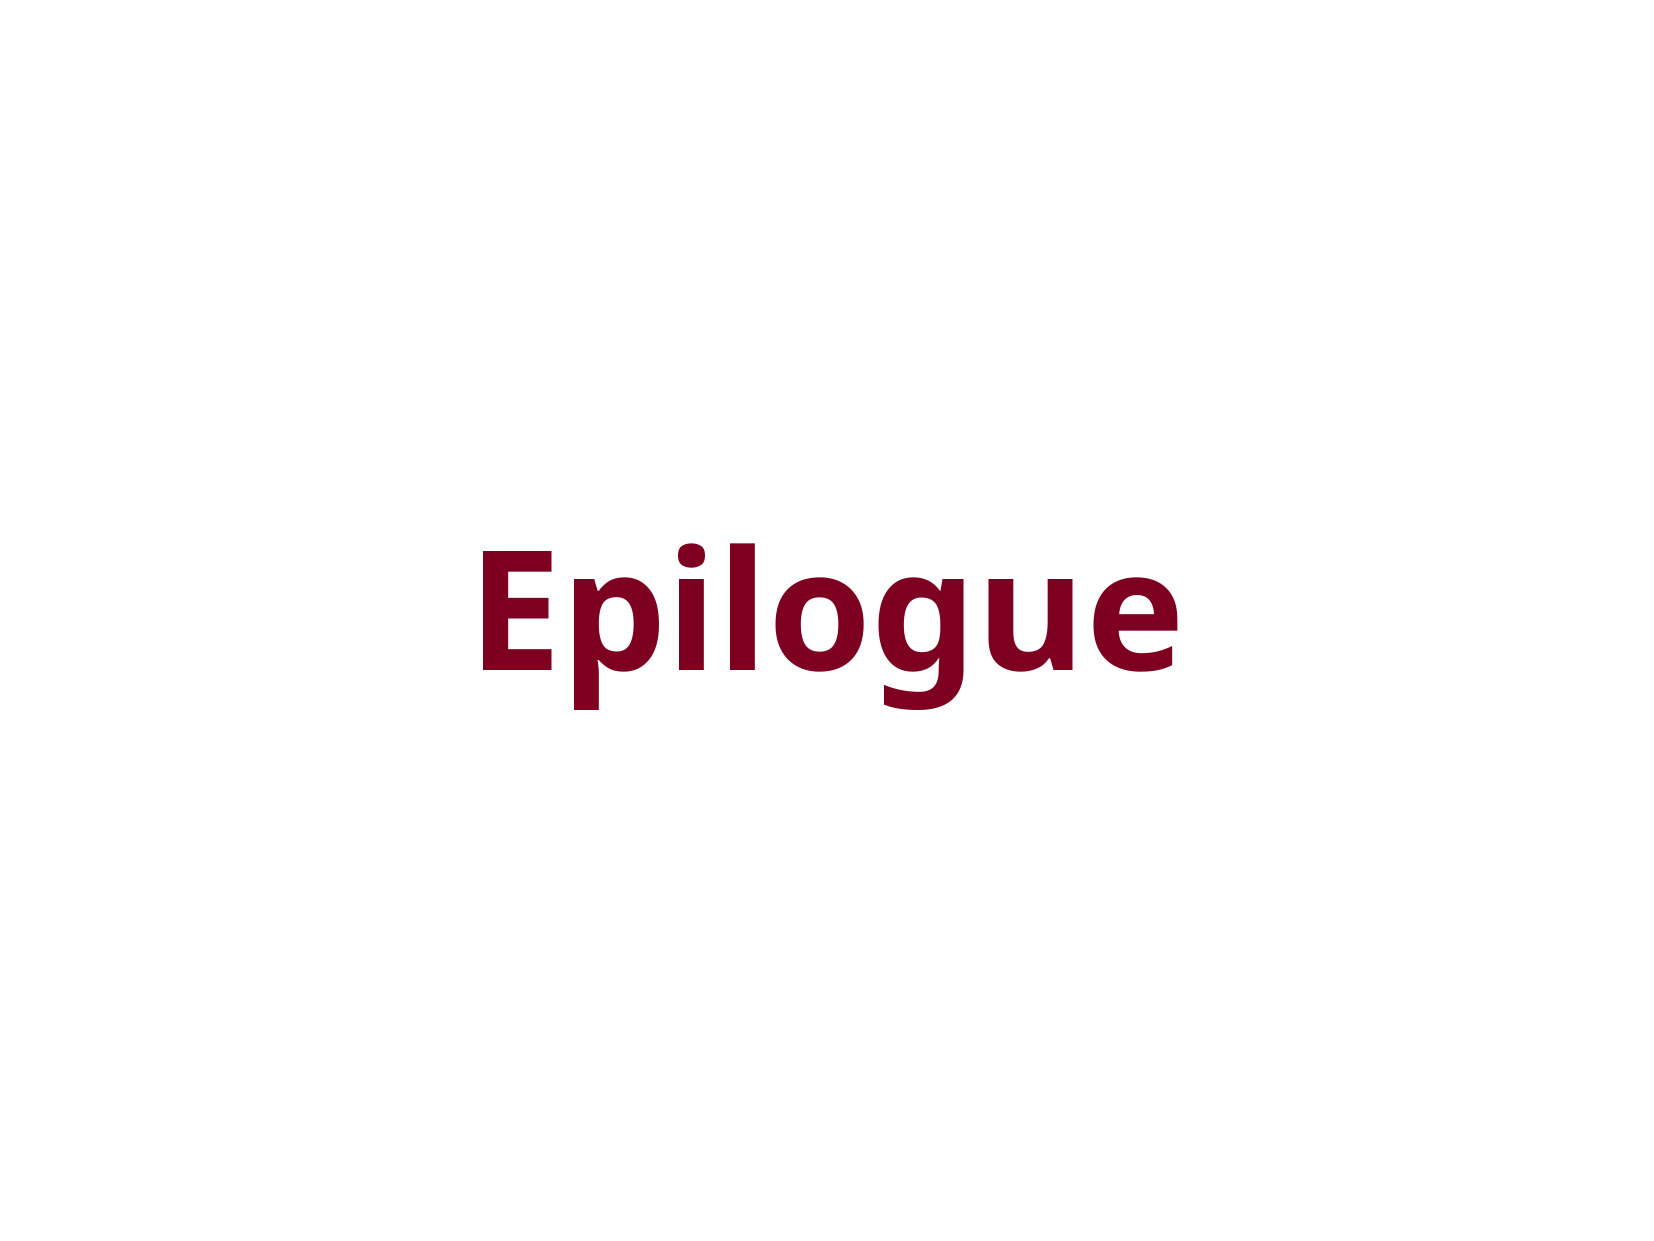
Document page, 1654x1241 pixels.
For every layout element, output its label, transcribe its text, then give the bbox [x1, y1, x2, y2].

title Epilogue [82, 49, 1571, 1163]
